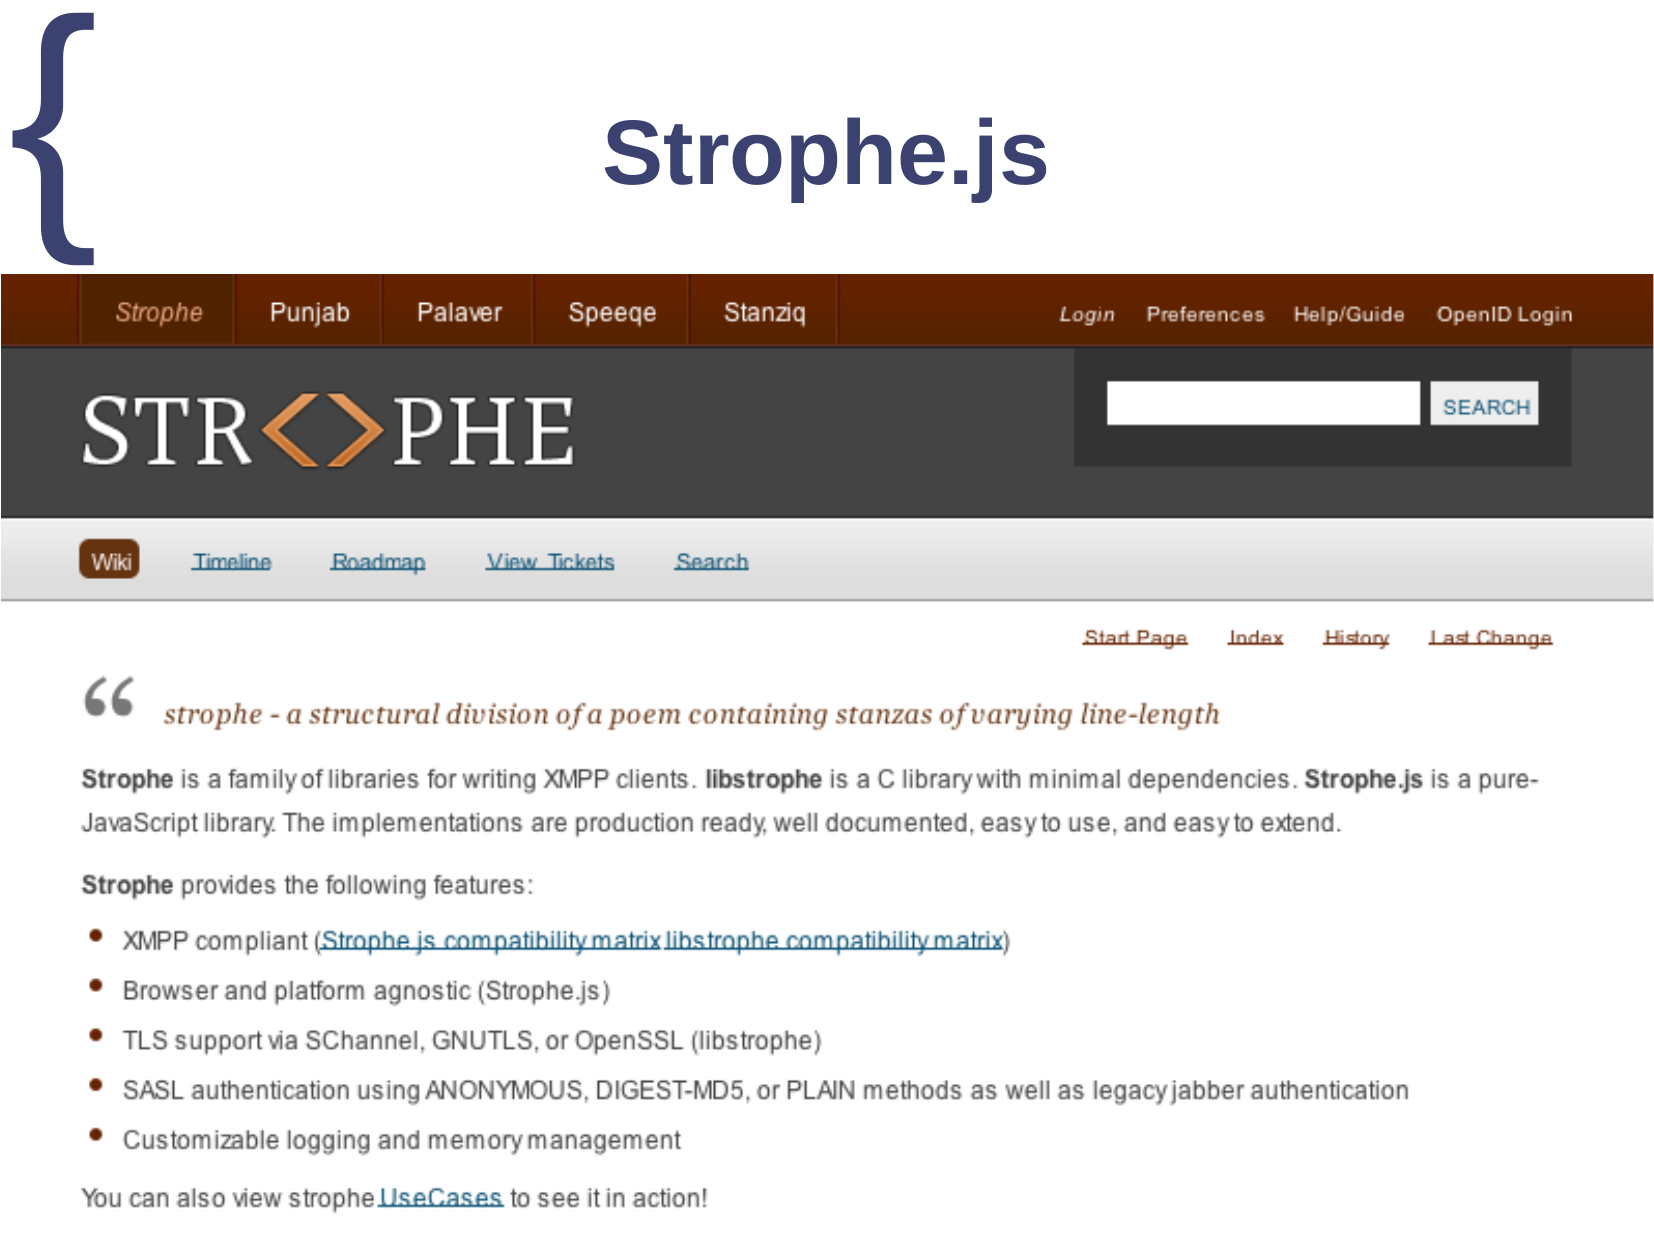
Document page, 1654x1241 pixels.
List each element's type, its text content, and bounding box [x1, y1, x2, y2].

picture [1, 274, 1654, 1241]
title Strophe.js [82, 56, 1571, 250]
